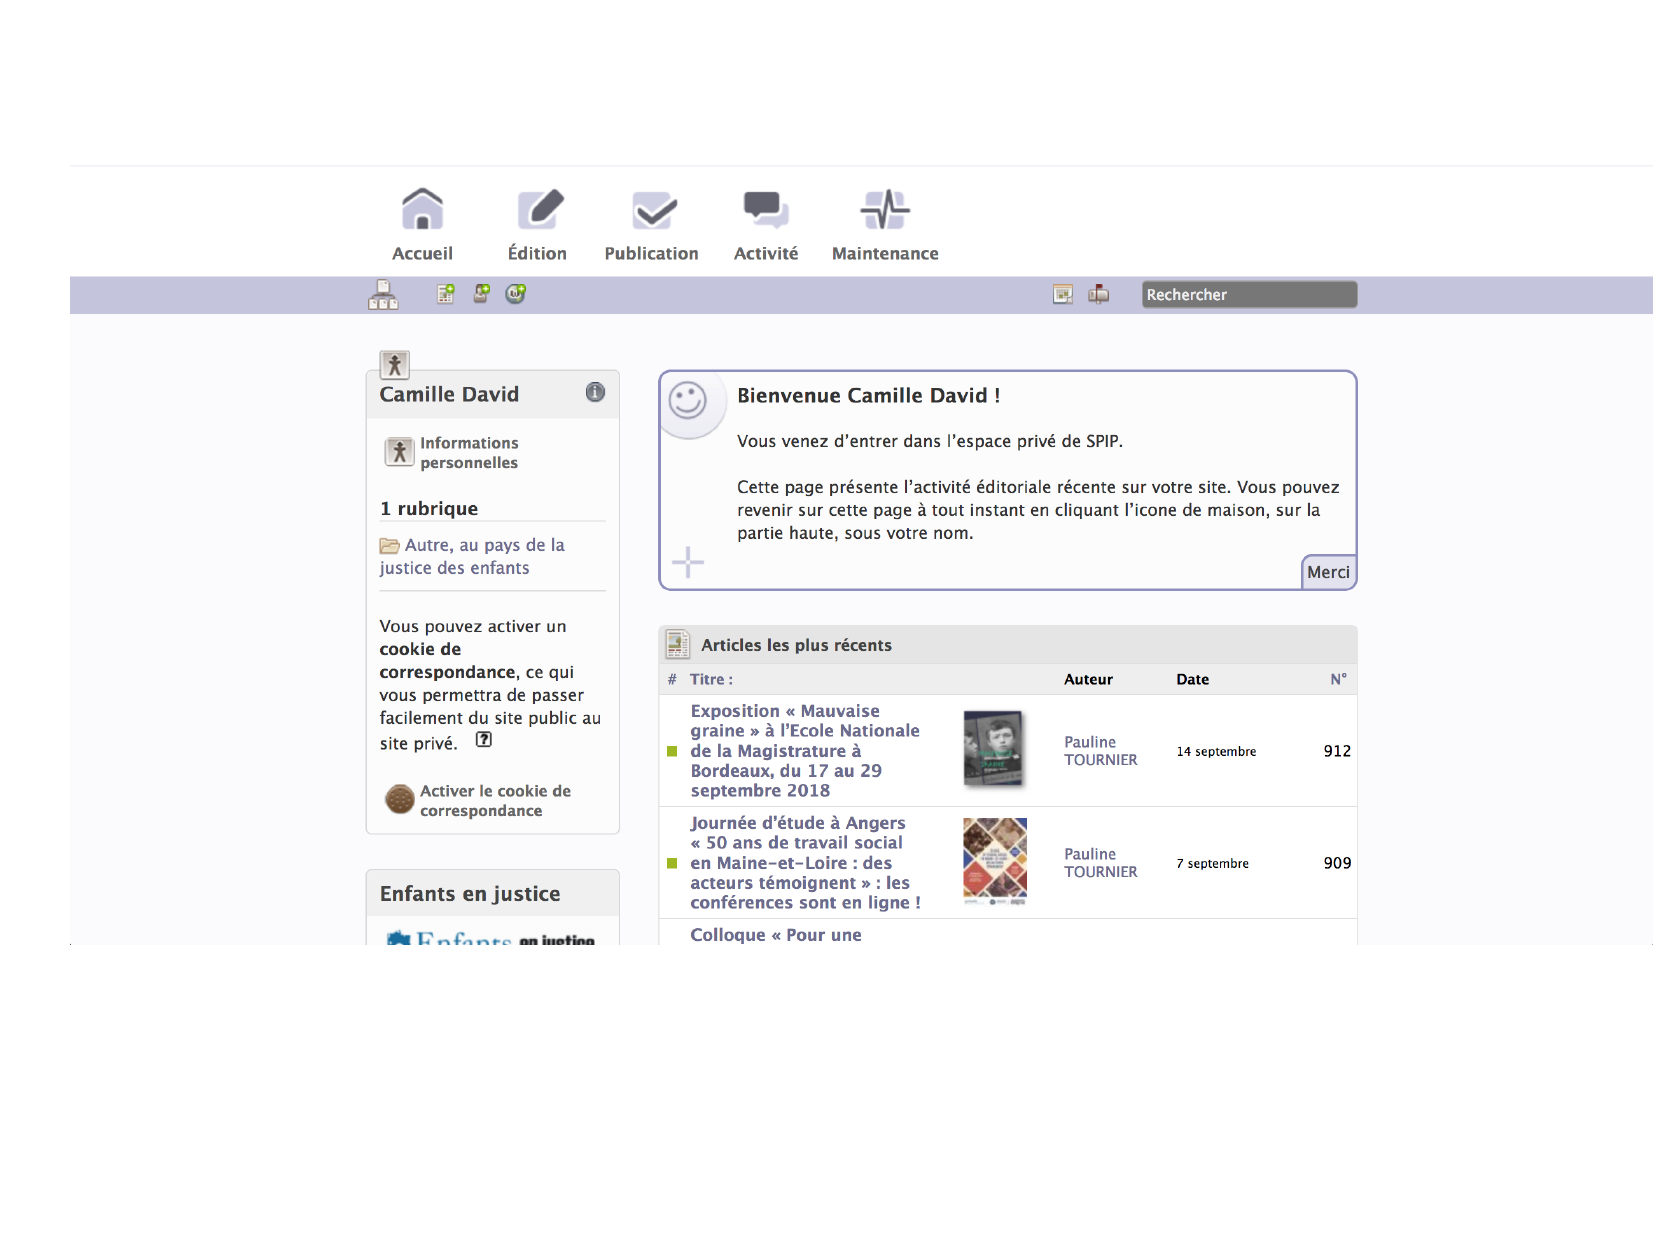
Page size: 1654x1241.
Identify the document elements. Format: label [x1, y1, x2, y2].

picture [70, 165, 1653, 945]
